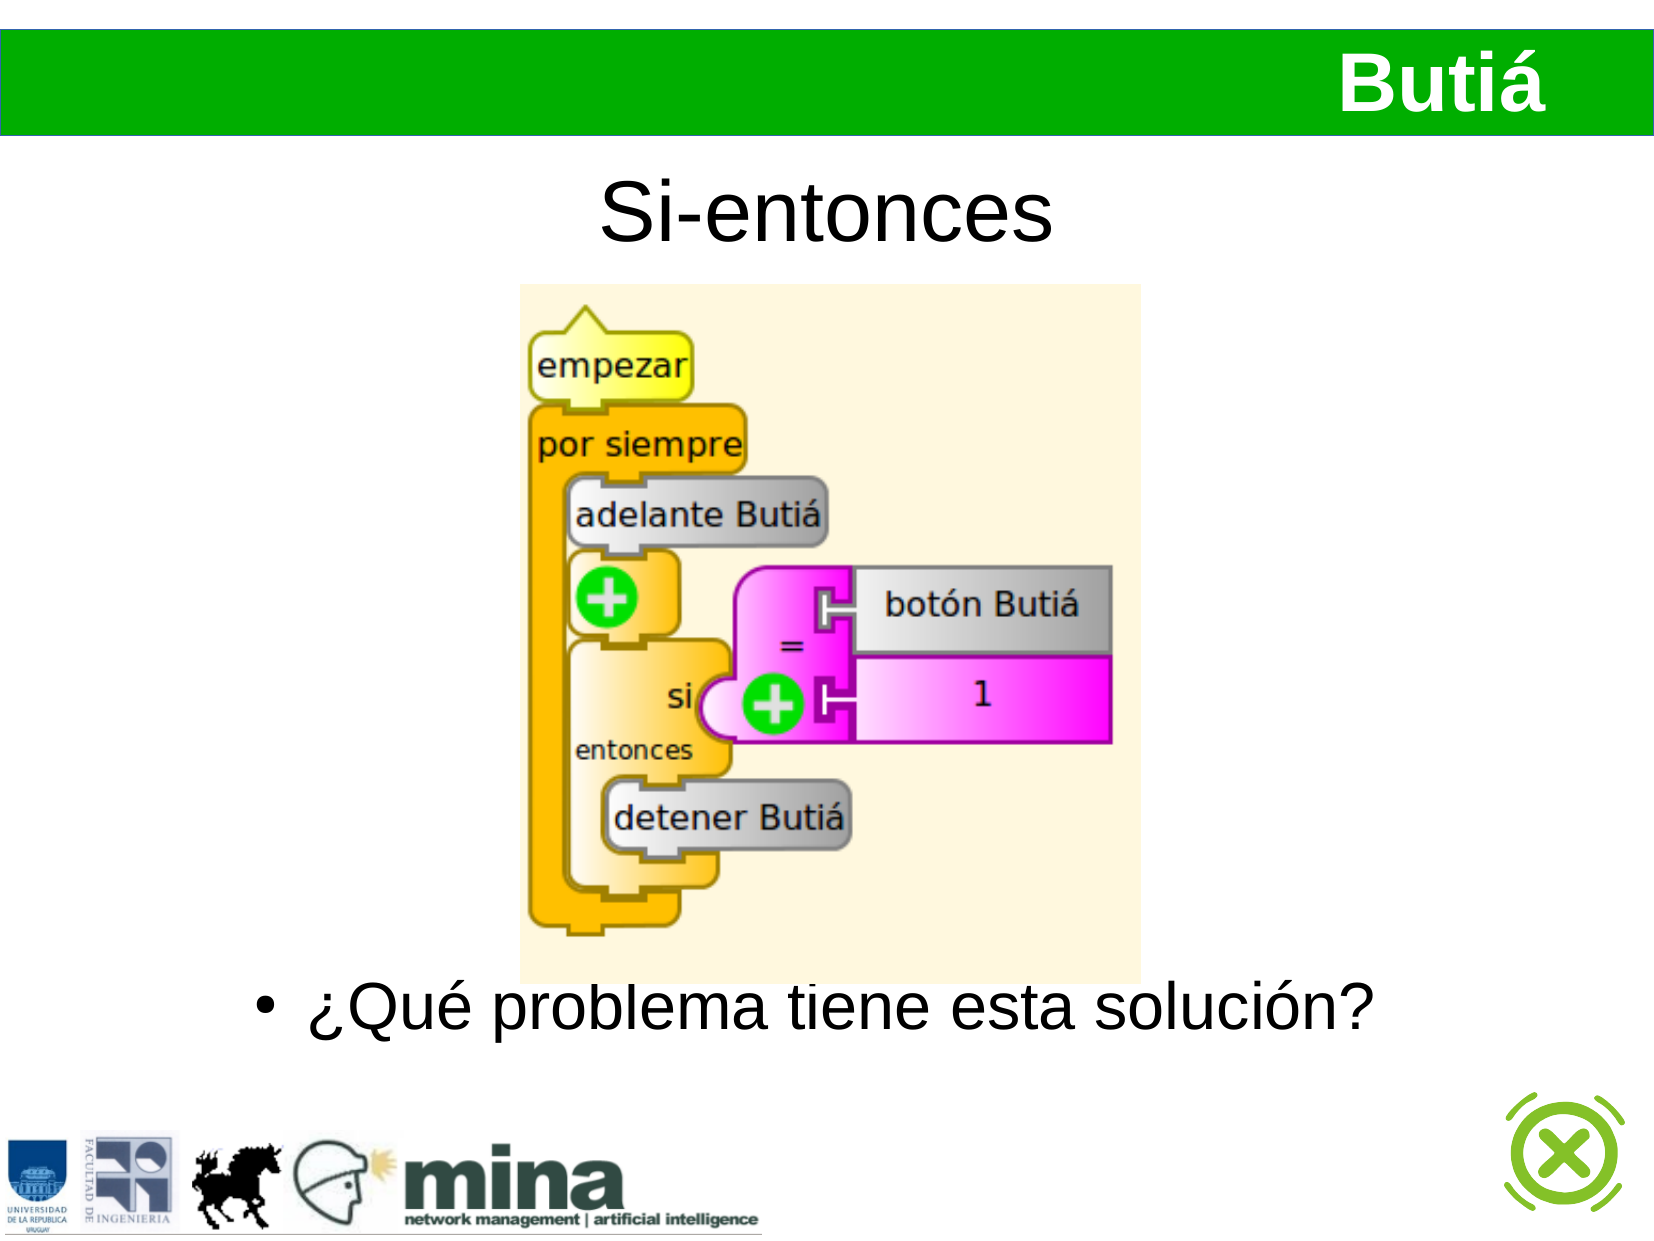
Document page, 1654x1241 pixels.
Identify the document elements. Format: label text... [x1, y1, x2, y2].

picture [5, 1130, 762, 1235]
picture [1504, 1092, 1625, 1212]
list ¿Qué problema tiene esta solución? [235, 969, 1473, 1150]
picture [520, 284, 1141, 984]
title Si-entonces [82, 108, 1571, 316]
